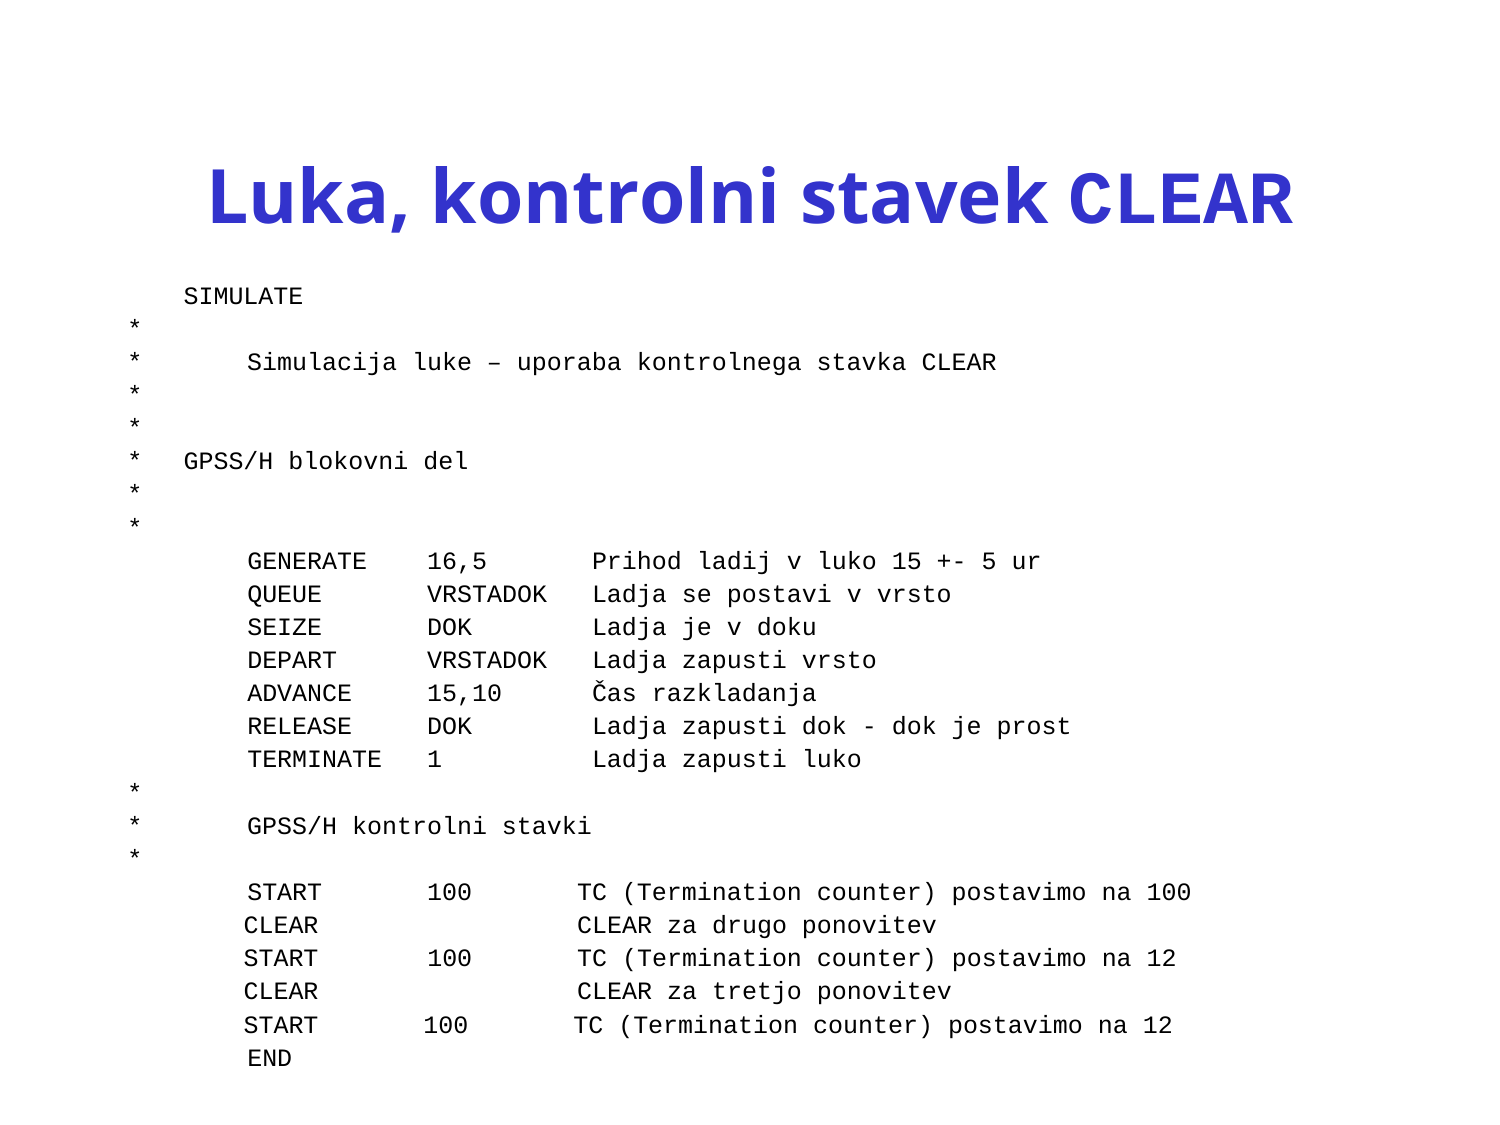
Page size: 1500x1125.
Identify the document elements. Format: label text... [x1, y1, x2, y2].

title Luka, kontrolni stavek CLEAR [112, 99, 1388, 275]
list SIMULATE * * Simulacija luke – uporaba kontrolnega stavka CLEAR * * * GPSS/H blokovni del * * GENERATE 16,5 Prihod ladij v luko 15 +- 5 ur QUEUE VRSTADOK Ladja se postavi v vrsto SEIZE DOK Ladja je v doku DEPART VRSTADOK Ladja zapusti vrsto ADVANCE 15,10 Čas razkladanja RELEASE DOK Ladja zapusti dok - dok je prost TERMINATE 1 Ladja zapusti luko * * GPSS/H kontrolni stavki * START 100 TC (Termination counter) postavimo na 100 CLEAR CLEAR za drugo ponovitev START 100 TC (Termination counter) postavimo na 12 CLEAR CLEAR za tretjo ponovitev START 100 TC (Termination counter) postavimo na 12 END [112, 275, 1388, 1088]
